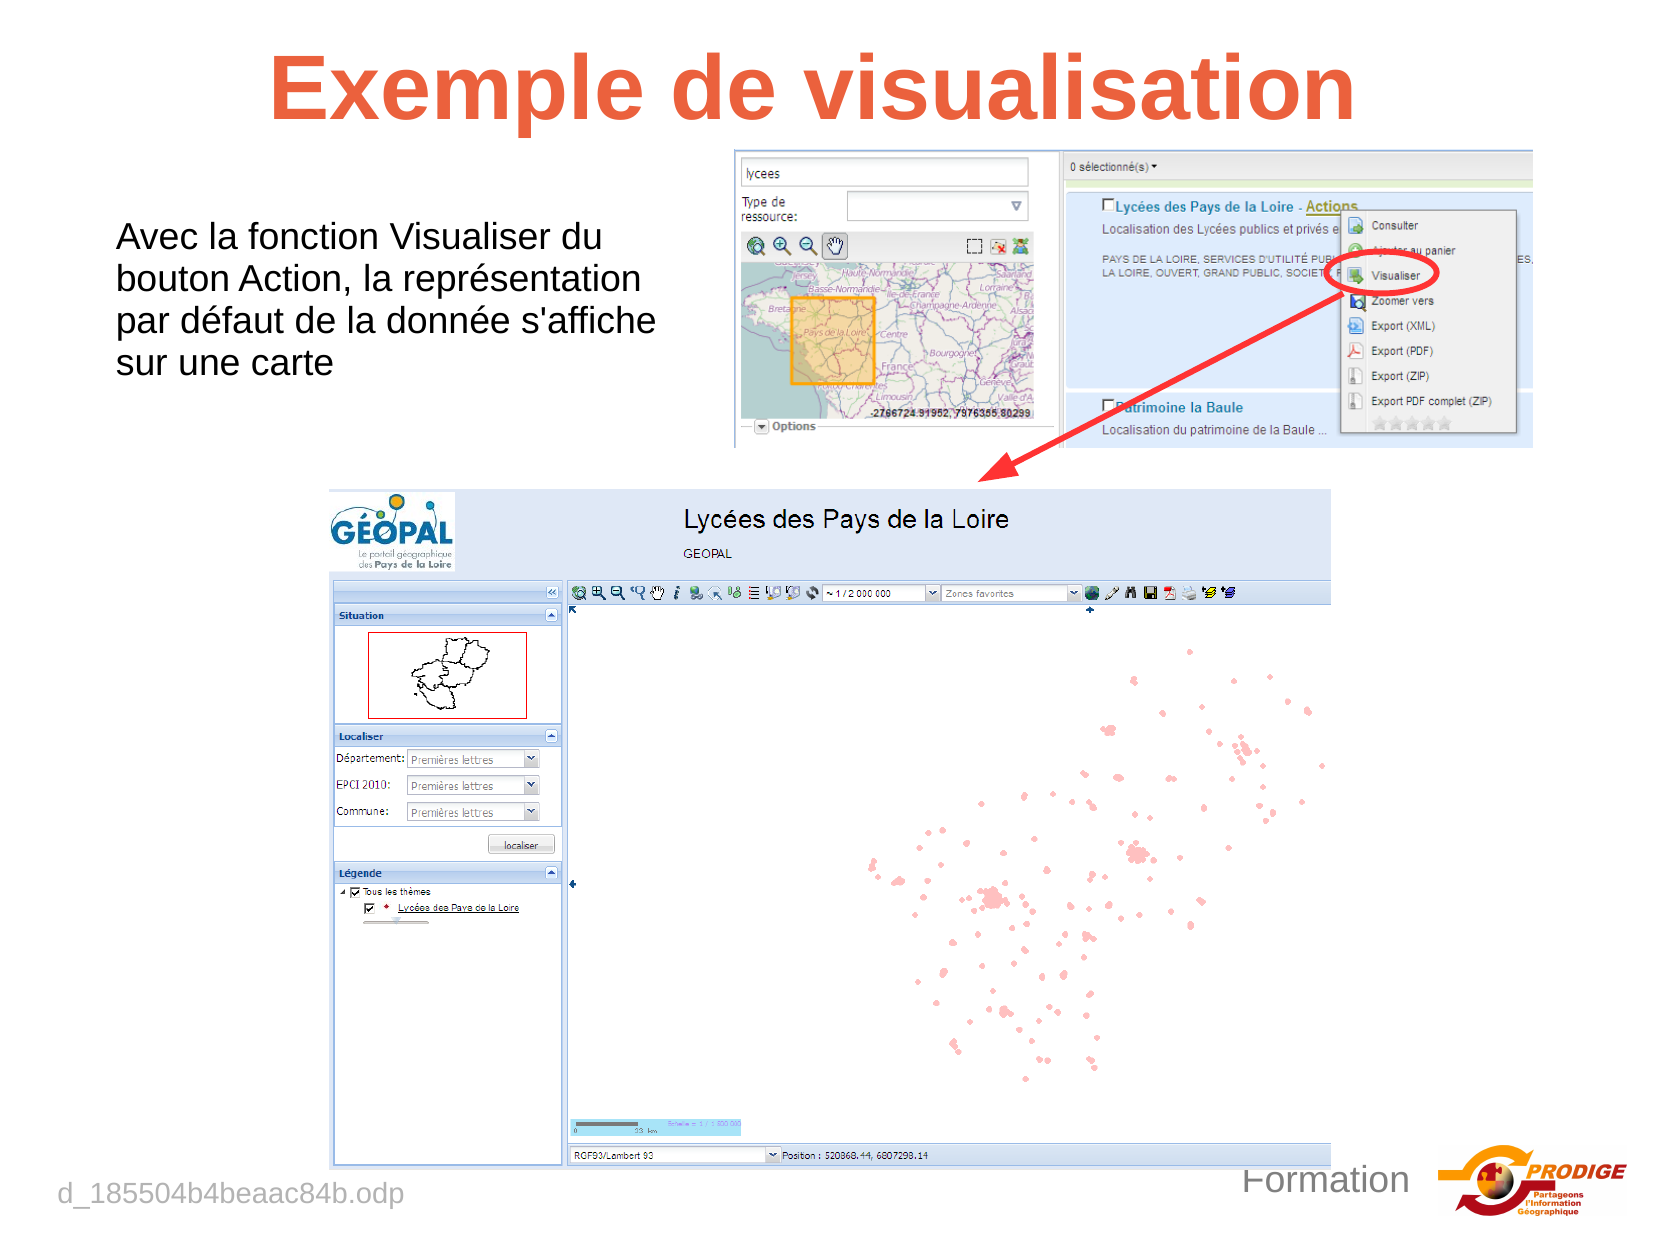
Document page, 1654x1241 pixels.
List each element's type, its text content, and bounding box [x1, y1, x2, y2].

picture [1438, 1145, 1627, 1216]
text_box Avec la fonction Visualiser du bouton Action, la représentation par défaut de la donnée s'affiche sur une carte [100, 207, 683, 391]
picture [1330, 255, 1433, 290]
picture [734, 149, 1533, 448]
picture [329, 489, 1331, 1171]
title Exemple de visualisation [82, 0, 1571, 185]
